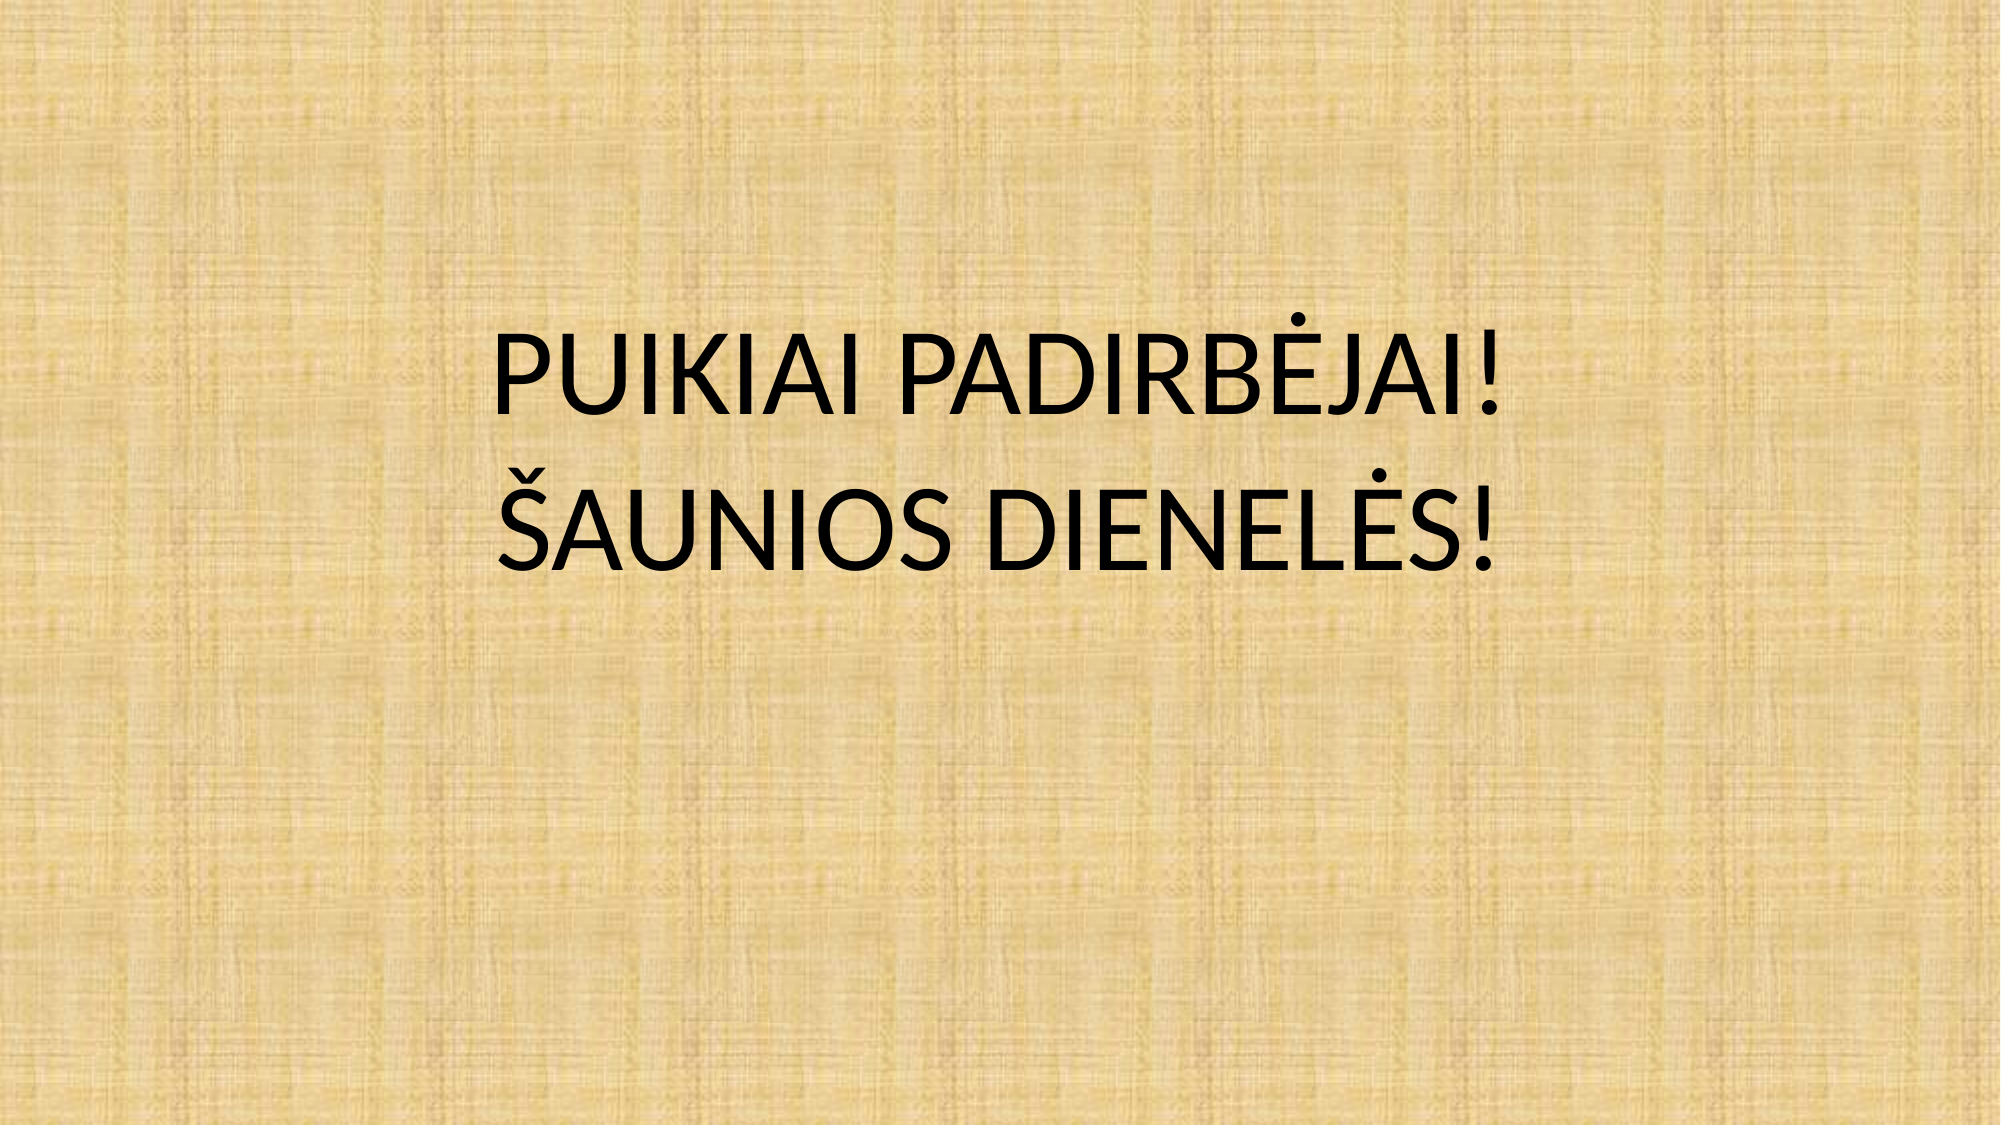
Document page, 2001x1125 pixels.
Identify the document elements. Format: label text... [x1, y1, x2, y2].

list PUIKIAI PADIRBĖJAI! ŠAUNIOS DIENELĖS! [137, 299, 1863, 1014]
